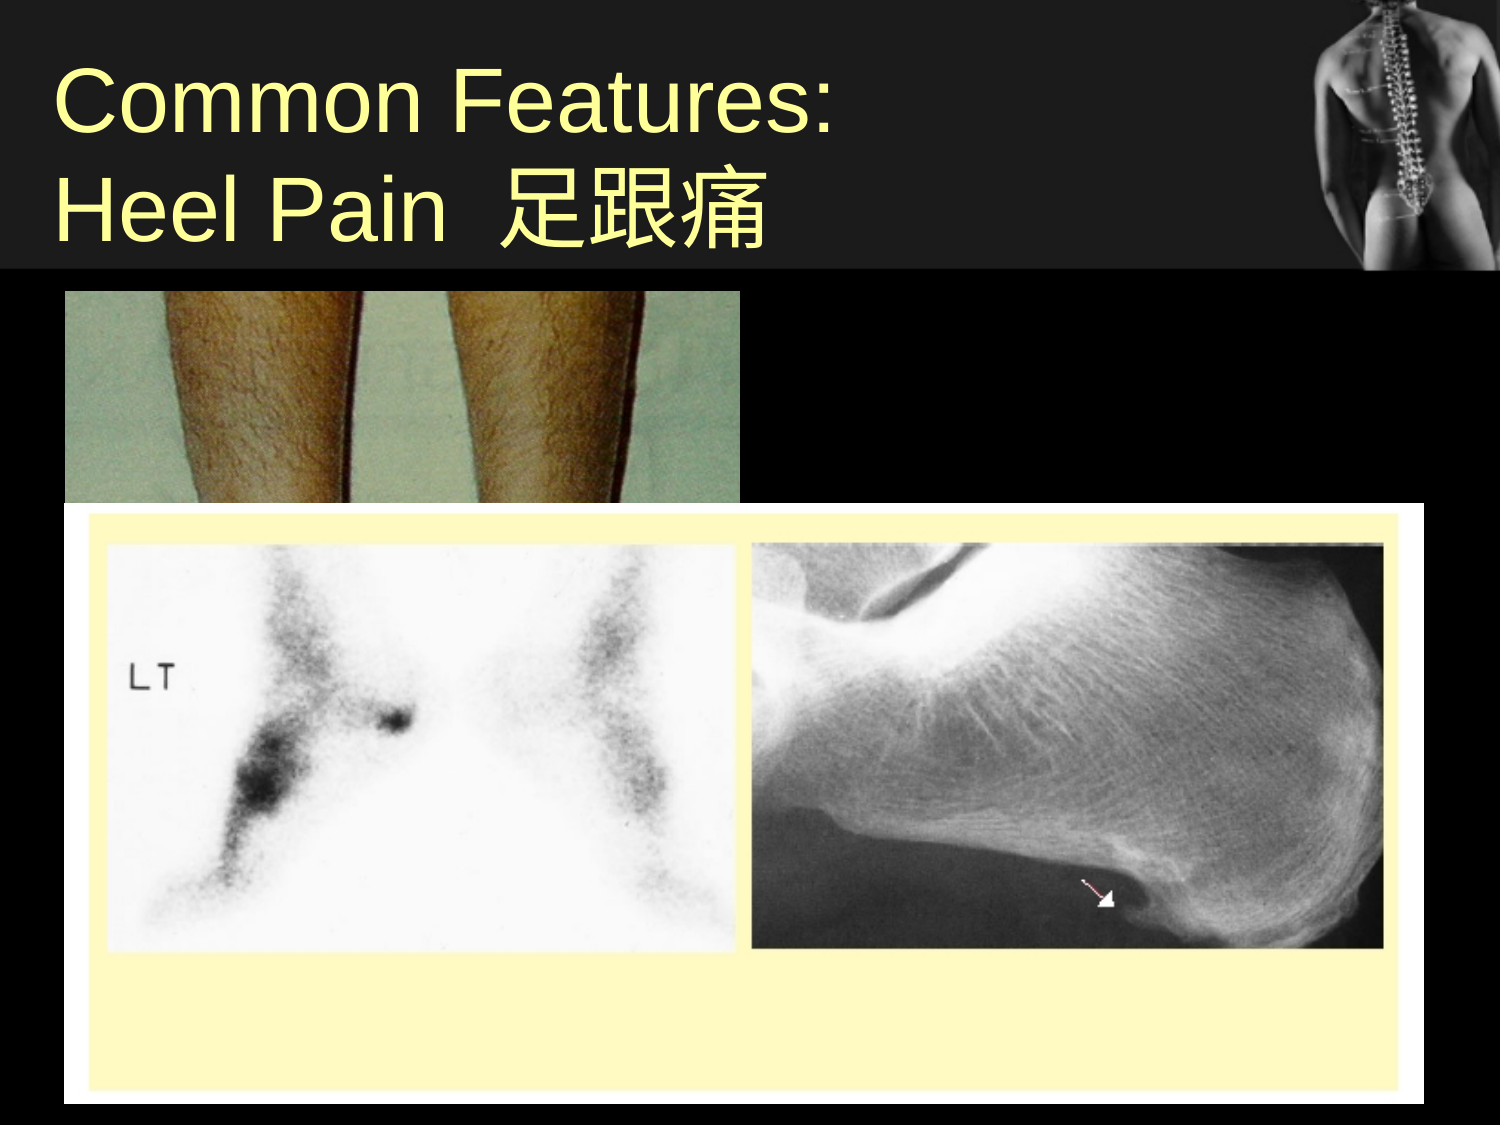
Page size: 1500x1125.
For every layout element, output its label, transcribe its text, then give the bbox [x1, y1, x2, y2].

title Common Features: Heel Pain 足跟痛 [37, 32, 1300, 228]
picture [64, 290, 1424, 1104]
